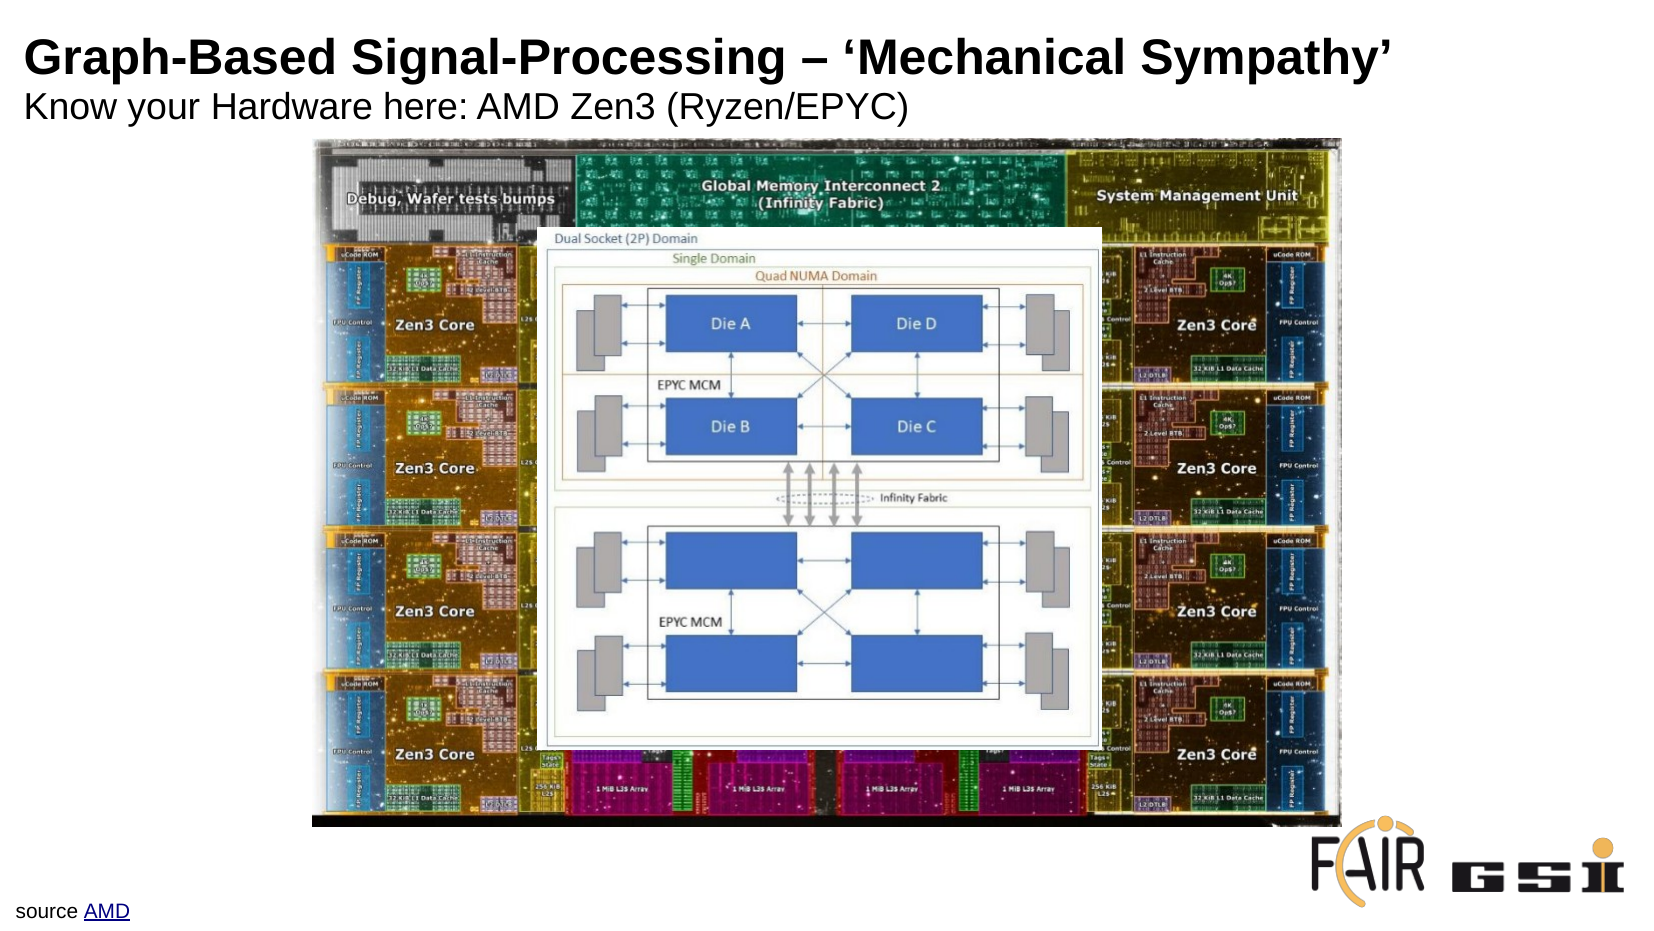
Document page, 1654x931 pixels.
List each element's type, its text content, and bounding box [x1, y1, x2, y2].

text_box source AMD [0, 891, 145, 931]
title Graph-Based Signal-Processing – ‘Mechanical Sympathy’ Know your Hardware here: AMD Zen3 (Ryzen/EPYC) [23, 29, 1638, 128]
picture [312, 138, 1426, 910]
picture [1451, 836, 1626, 895]
